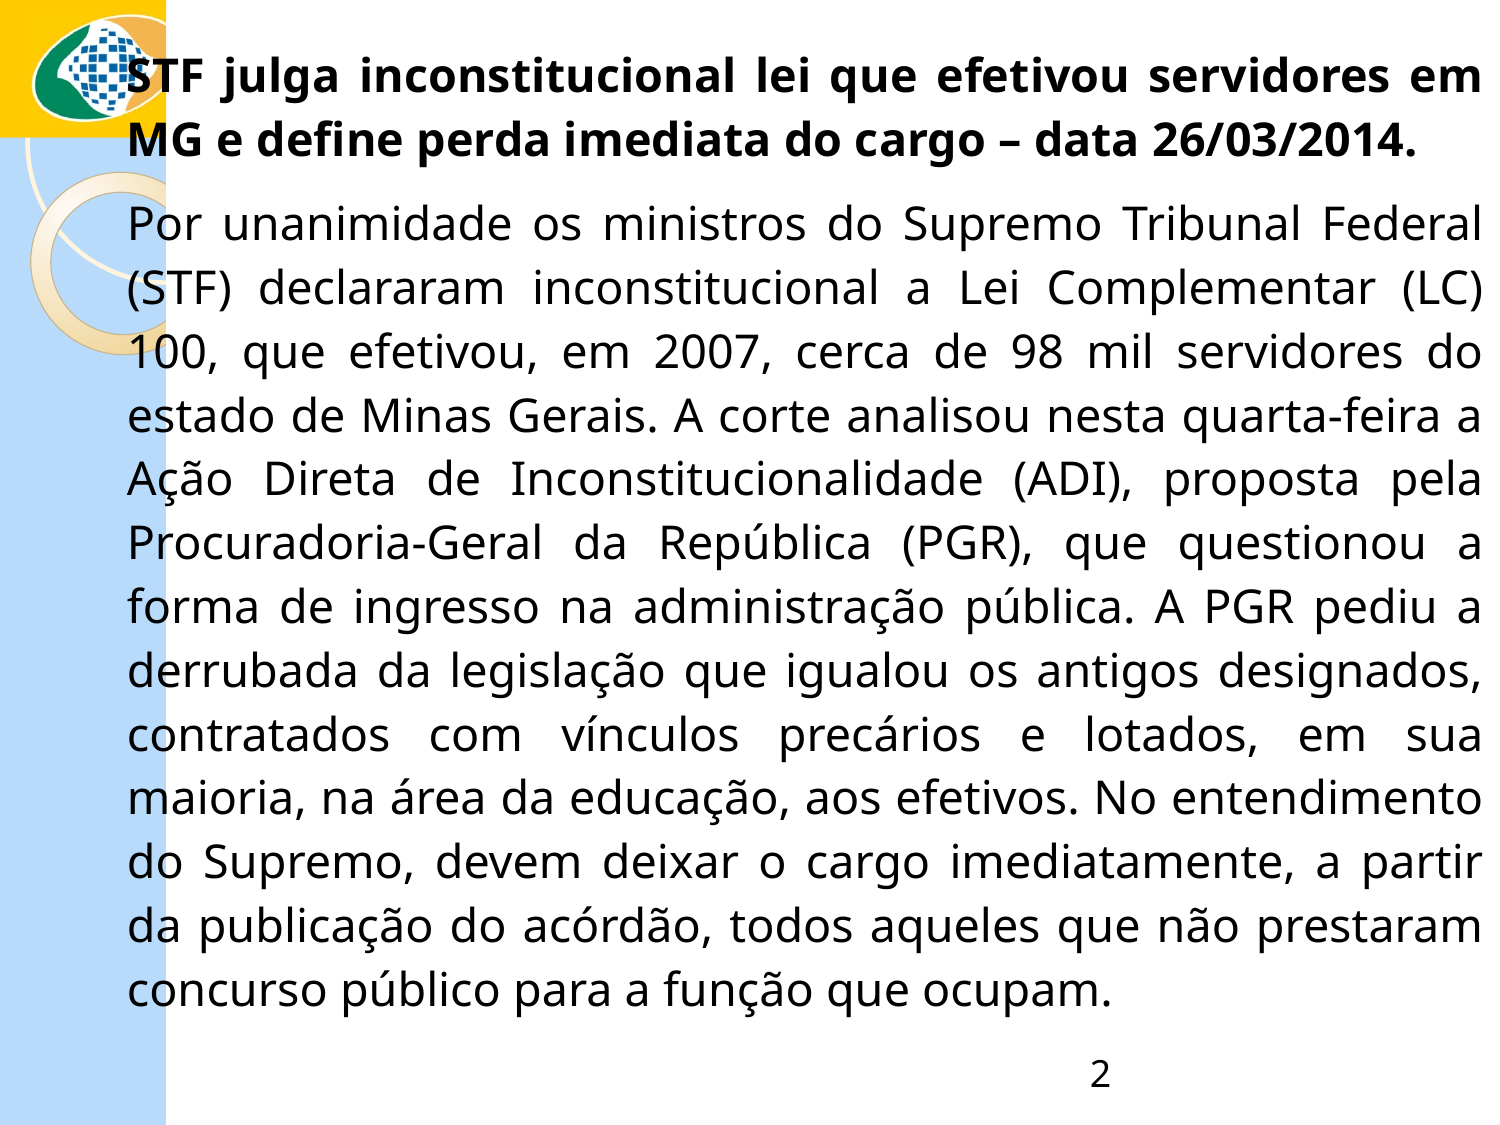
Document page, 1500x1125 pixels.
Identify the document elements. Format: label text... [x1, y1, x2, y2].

list STF julga inconstitucional lei que efetivou servidores em MG e define perda imediata do cargo – data 26/03/2014. Por unanimidade os ministros do Supremo Tribunal Federal (STF) declararam inconstitucional a Lei Complementar (LC) 100, que efetivou, em 2007, cerca de 98 mil servidores do estado de Minas Gerais. A corte analisou nesta quarta-feira a Ação Direta de Inconstitucionalidade (ADI), proposta pela Procuradoria-Geral da República (PGR), que questionou a forma de ingresso na administração pública. A PGR pediu a derrubada da legislação que igualou os antigos designados, contratados com vínculos precários e lotados, em sua maioria, na área da educação, aos efetivos. No entendimento do Supremo, devem deixar o cargo imediatamente, a partir da publicação do acórdão, todos aqueles que não prestaram concurso público para a função que ocupam. [112, 35, 1500, 1070]
picture [24, 12, 112, 125]
slide_number <número> [1074, 1042, 1425, 1103]
title [76, 0, 1500, 102]
